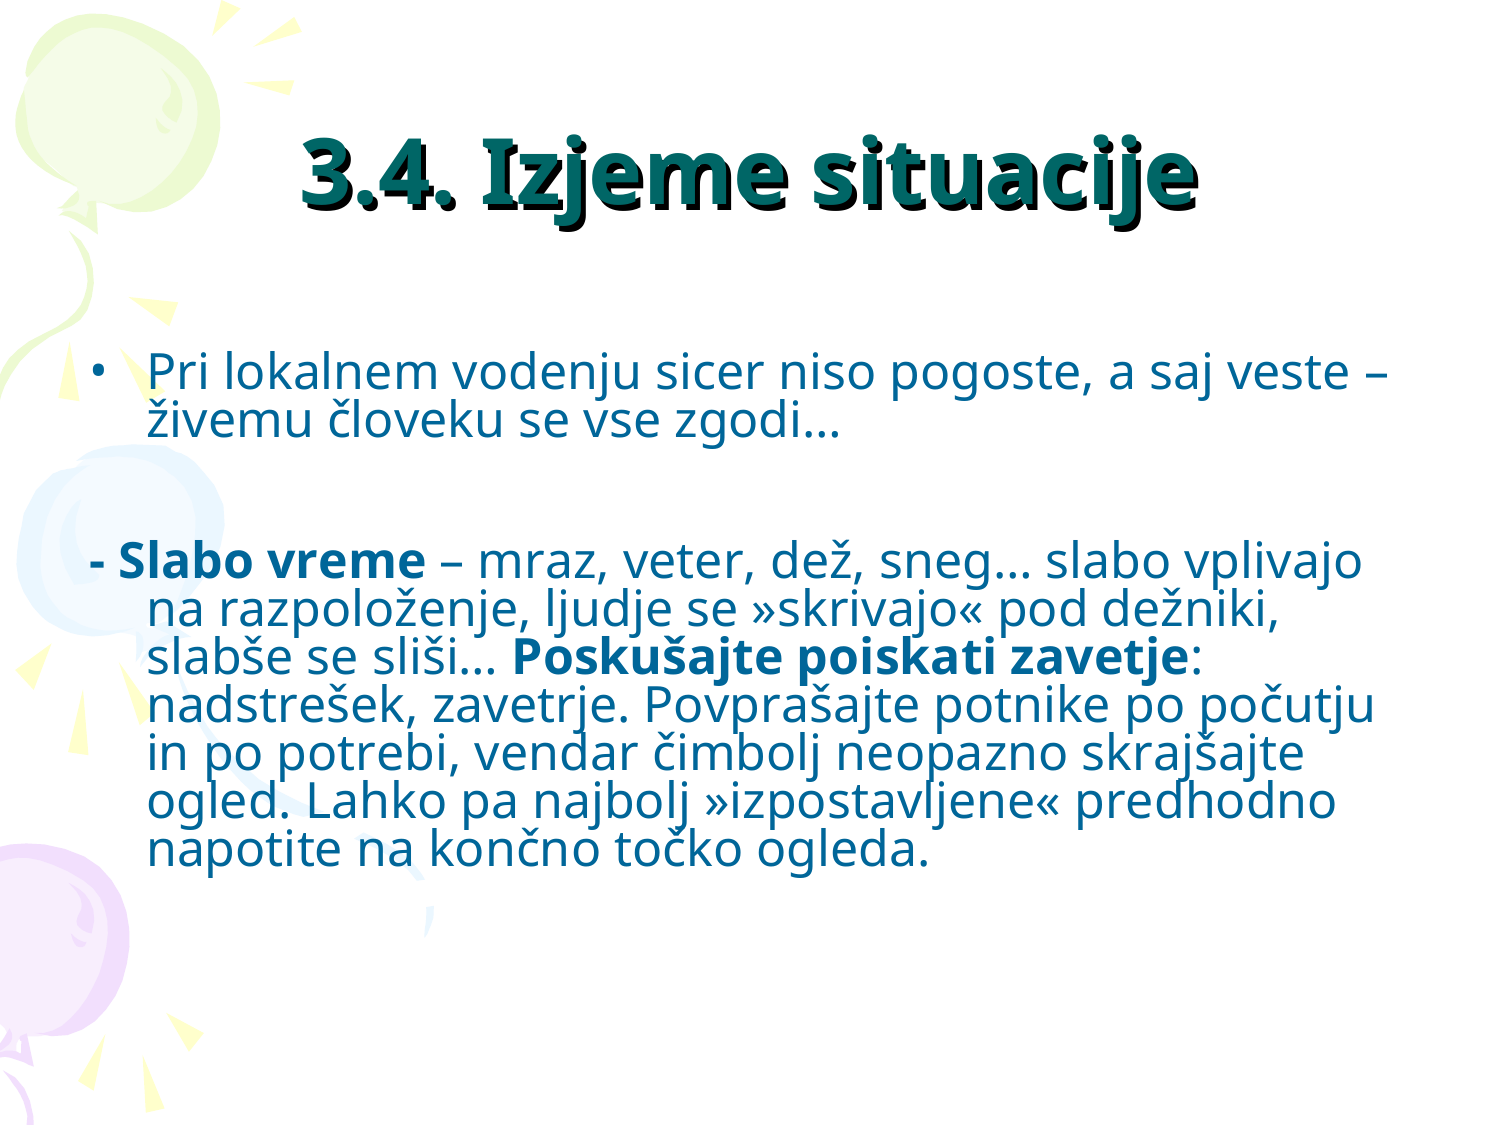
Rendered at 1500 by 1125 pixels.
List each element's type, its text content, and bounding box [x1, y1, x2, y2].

list Pri lokalnem vodenju sicer niso pogoste, a saj veste – živemu človeku se vse zgodi… - Slabo vreme – mraz, veter, dež, sneg… slabo vplivajo na razpoloženje, ljudje se »skrivajo« pod dežniki, slabše se sliši… Poskušajte poiskati zavetje: nadstrešek, zavetrje. Povprašajte potnike po počutju in po potrebi, vendar čimbolj neopazno skrajšajte ogled. Lahko pa najbolj »izpostavljene« predhodno napotite na končno točko ogleda. [75, 262, 1426, 994]
title 3.4. Izjeme situacije [72, 16, 1426, 233]
